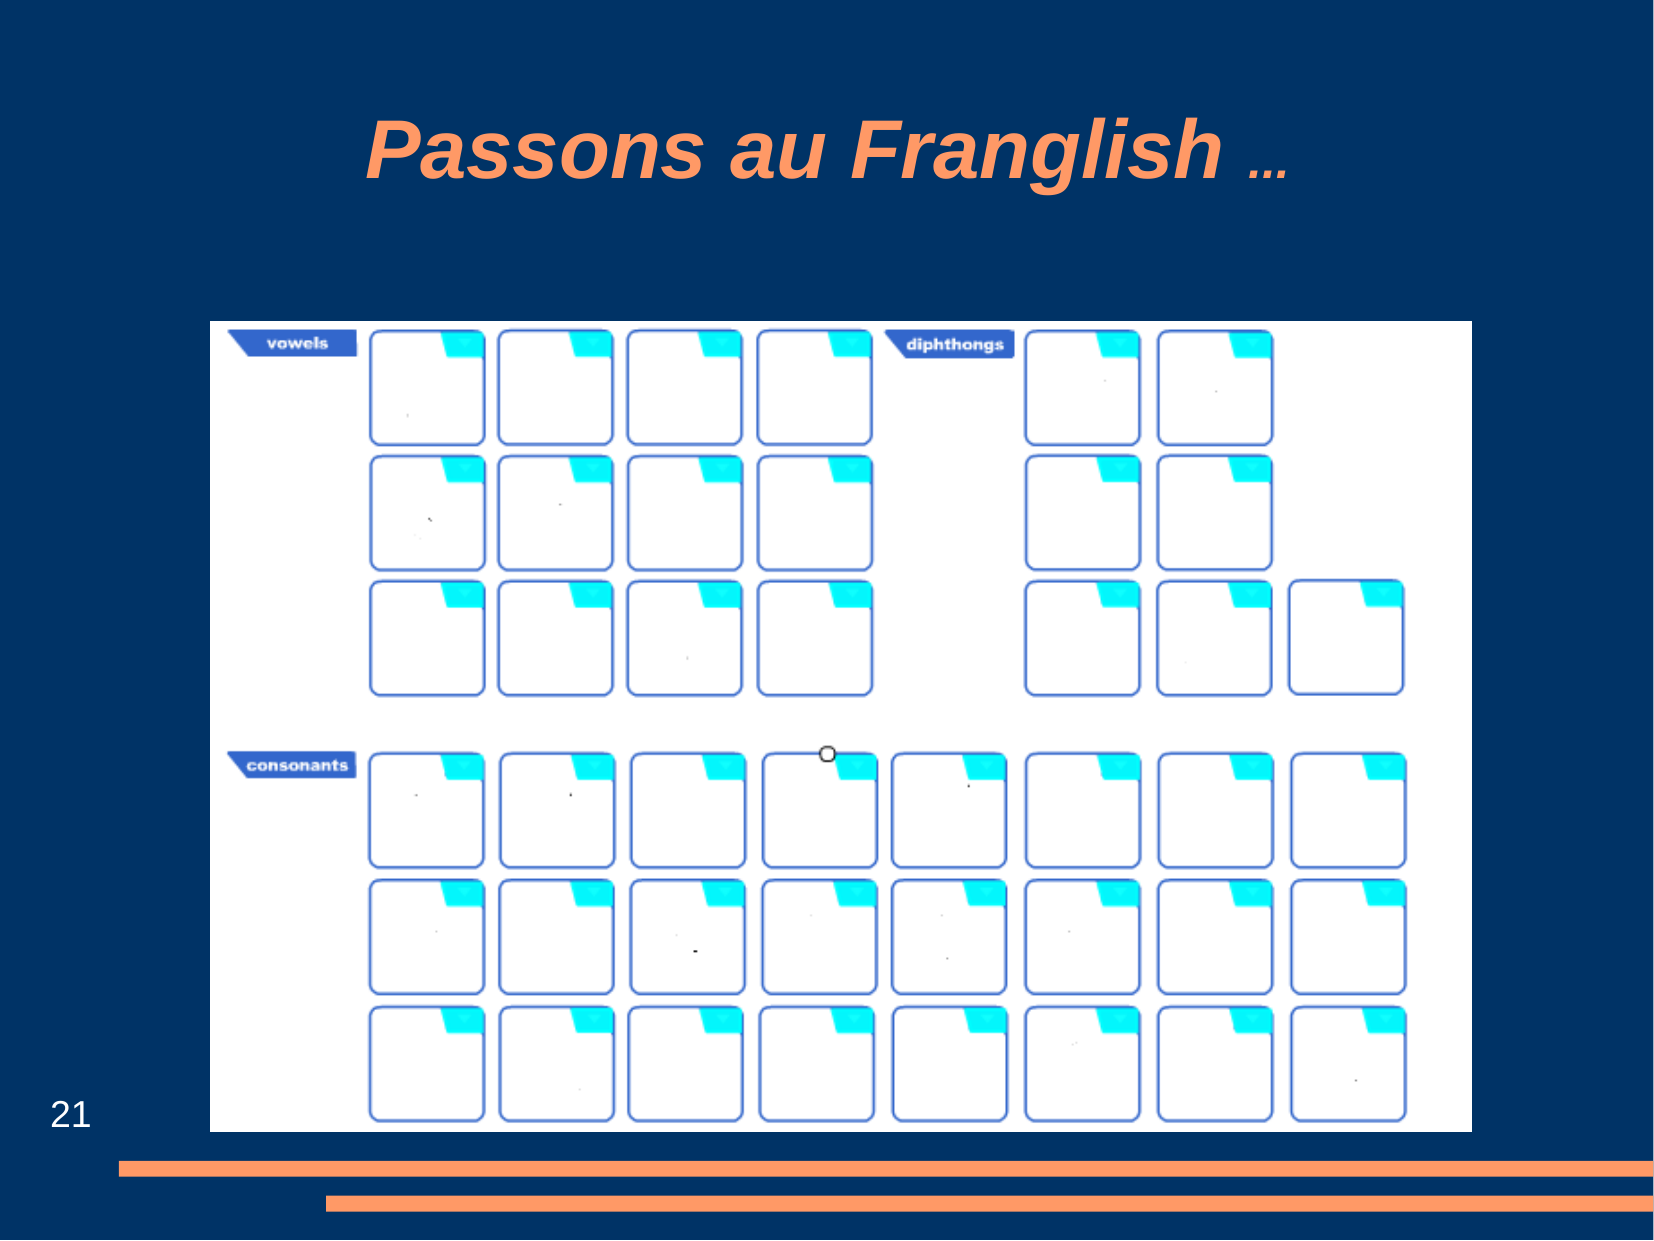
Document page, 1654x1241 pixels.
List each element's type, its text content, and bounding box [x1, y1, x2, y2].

title Passons au Franglish ... [121, 46, 1534, 254]
picture [210, 321, 1472, 1132]
